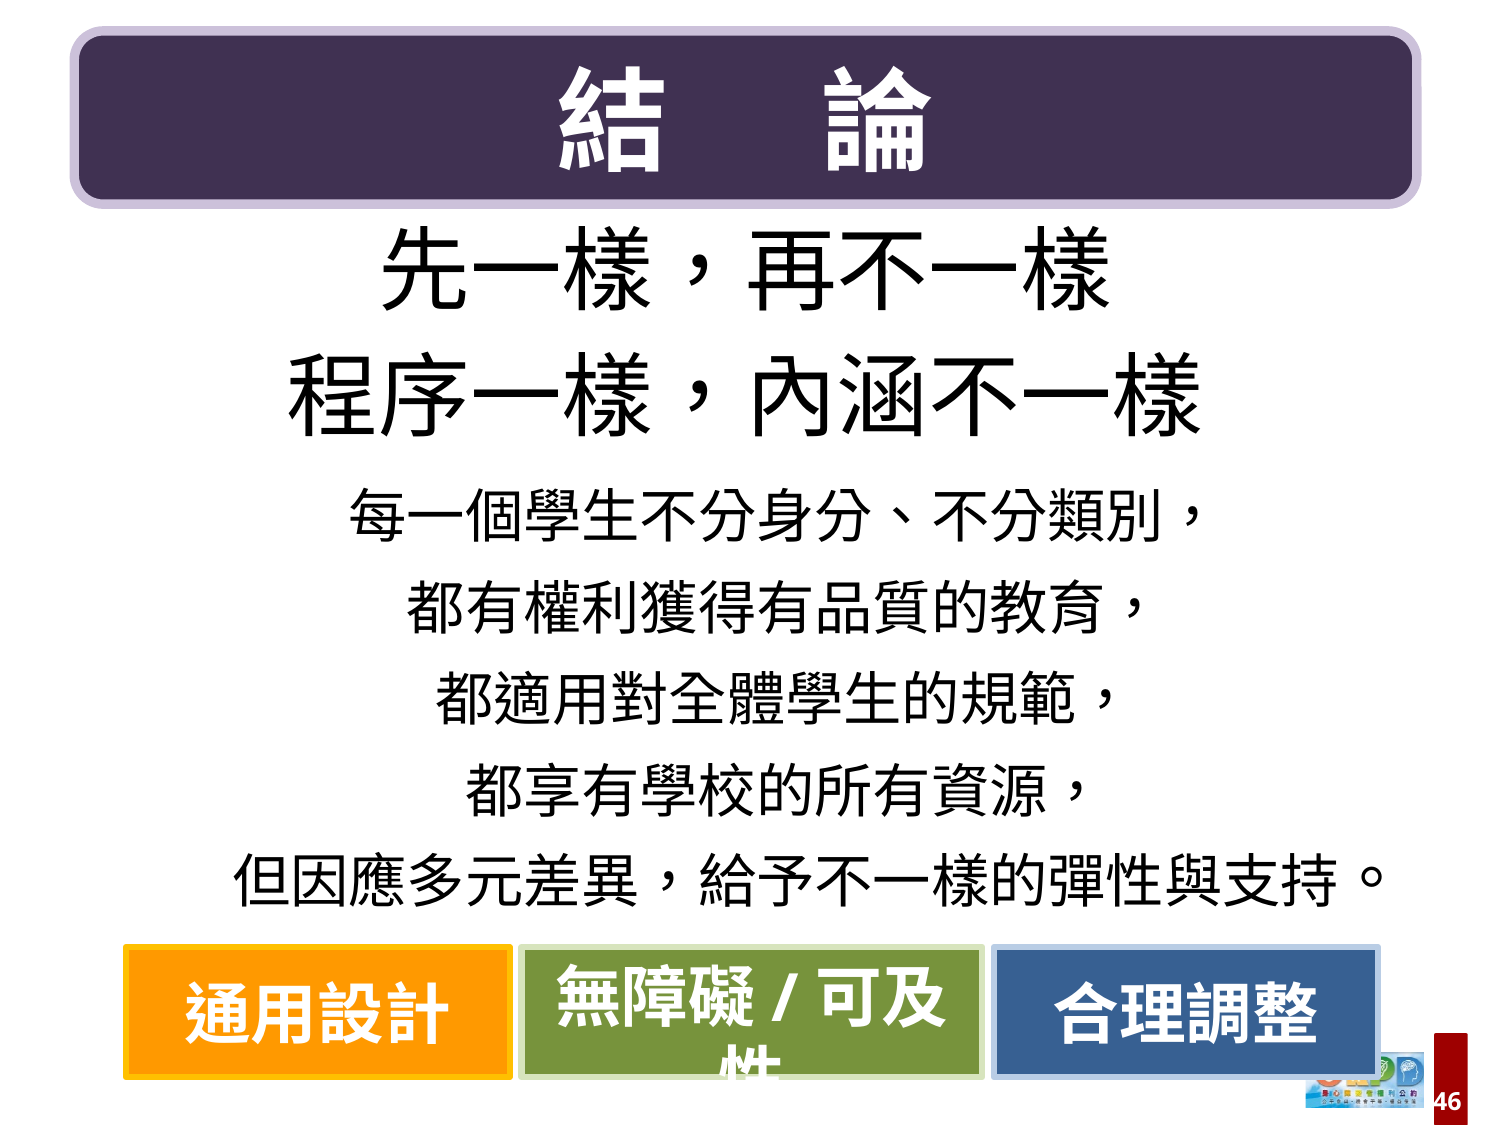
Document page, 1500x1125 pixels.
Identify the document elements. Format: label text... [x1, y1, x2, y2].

text_box 程序一樣，內涵不一樣 [217, 330, 1274, 449]
text_box 先一樣，再不一樣 [314, 204, 1177, 330]
text_box 通用設計 [126, 947, 510, 1077]
text_box 合理調整 [994, 947, 1378, 1077]
text_box 46 [1413, 1076, 1482, 1125]
text_box 結 論 [74, 30, 1417, 205]
text_box 每一個學生不分身分、不分類別， 都有權利獲得有品質的教育， 都適用對全體學生的規範， 都享有學校的所有資源， 但因應多元差異，給予不一樣的彈性與支持。 [194, 449, 1376, 921]
text_box 無障礙/可及性 [522, 947, 982, 1077]
text_box 無障礙/可及性 [736, 1063, 759, 1077]
